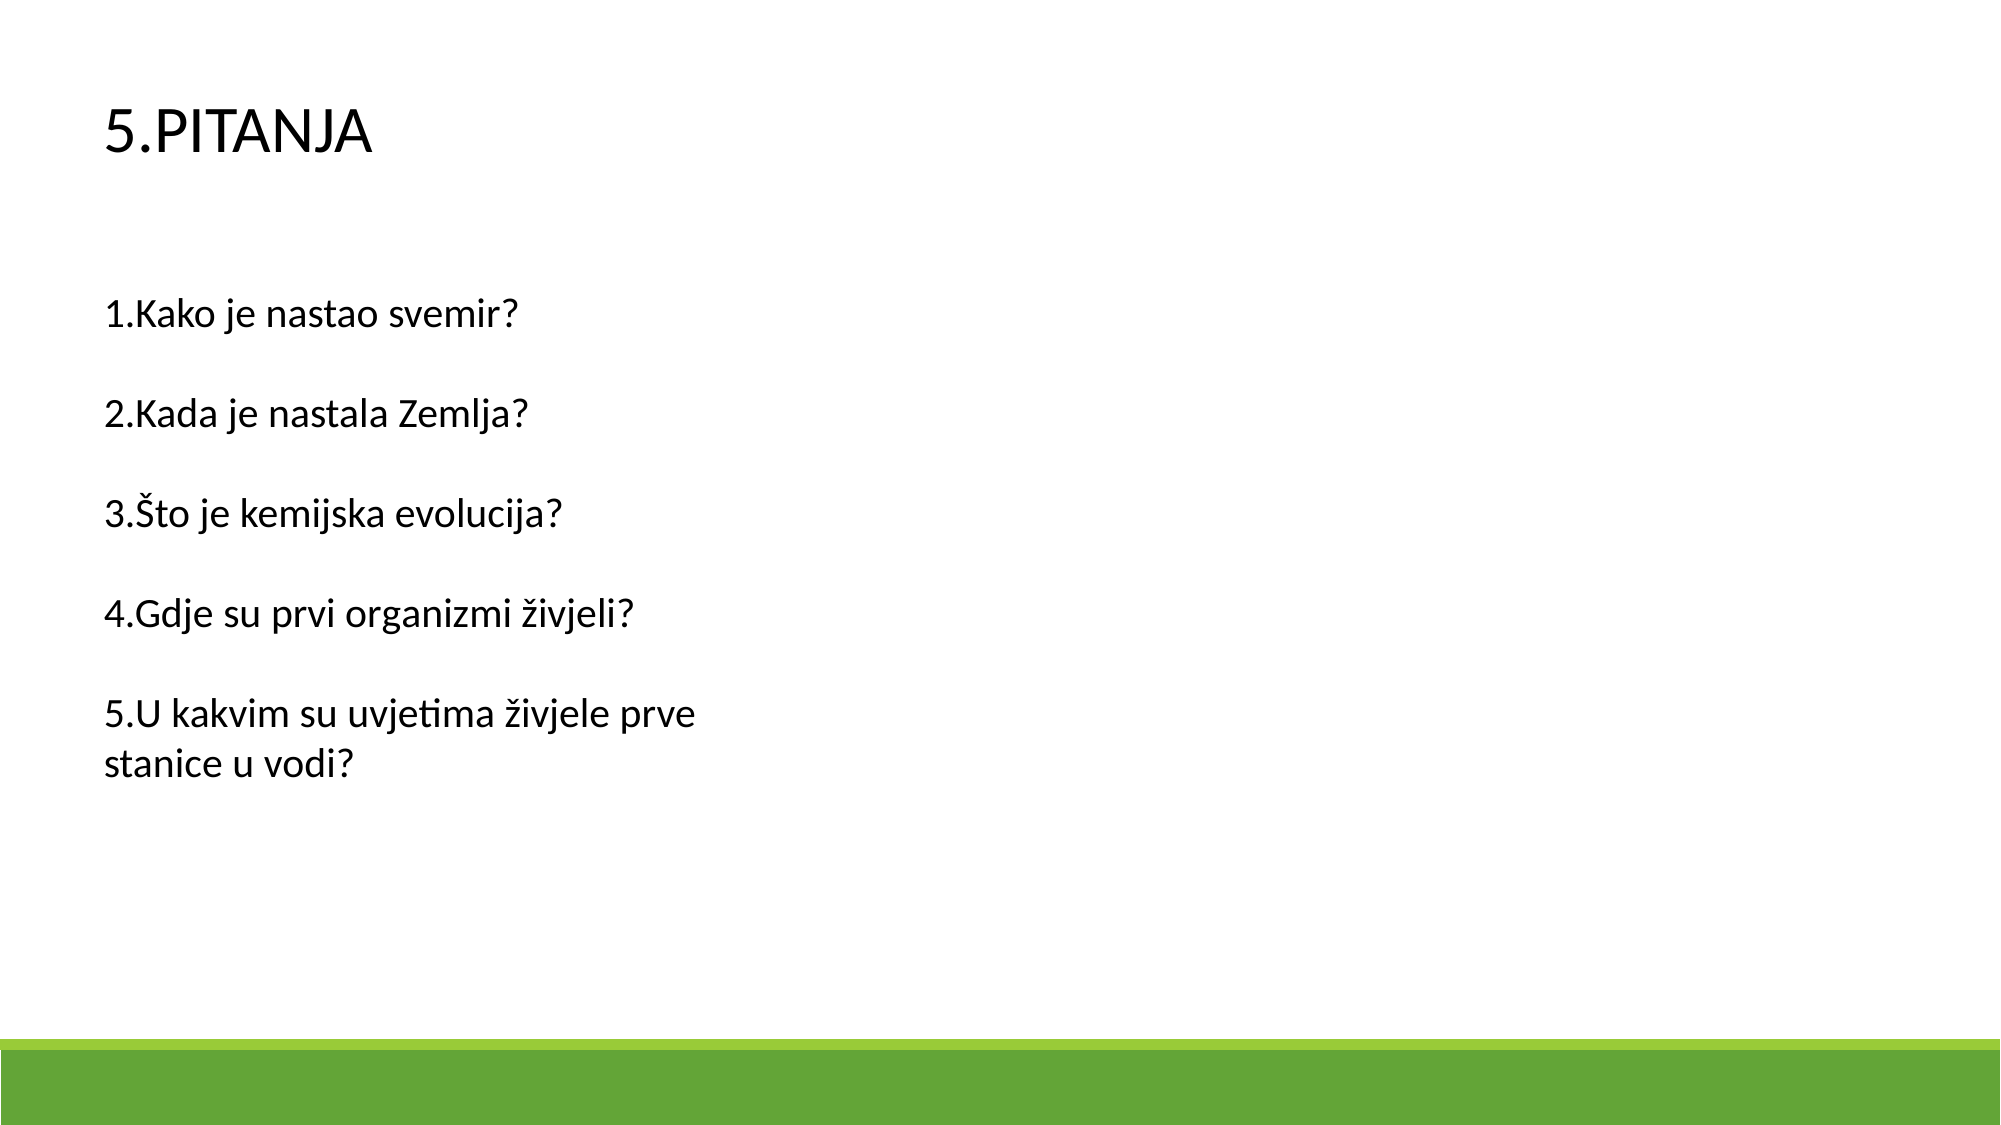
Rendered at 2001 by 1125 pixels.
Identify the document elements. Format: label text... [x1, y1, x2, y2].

text_box 5.PITANJA [88, 78, 786, 174]
text_box 1.Kako je nastao svemir? 2.Kada je nastala Zemlja? 3.Što je kemijska evolucija? 4.Gdje su prvi organizmi živjeli? 5.U kakvim su uvjetima živjele prve stanice u vodi? [88, 278, 786, 799]
